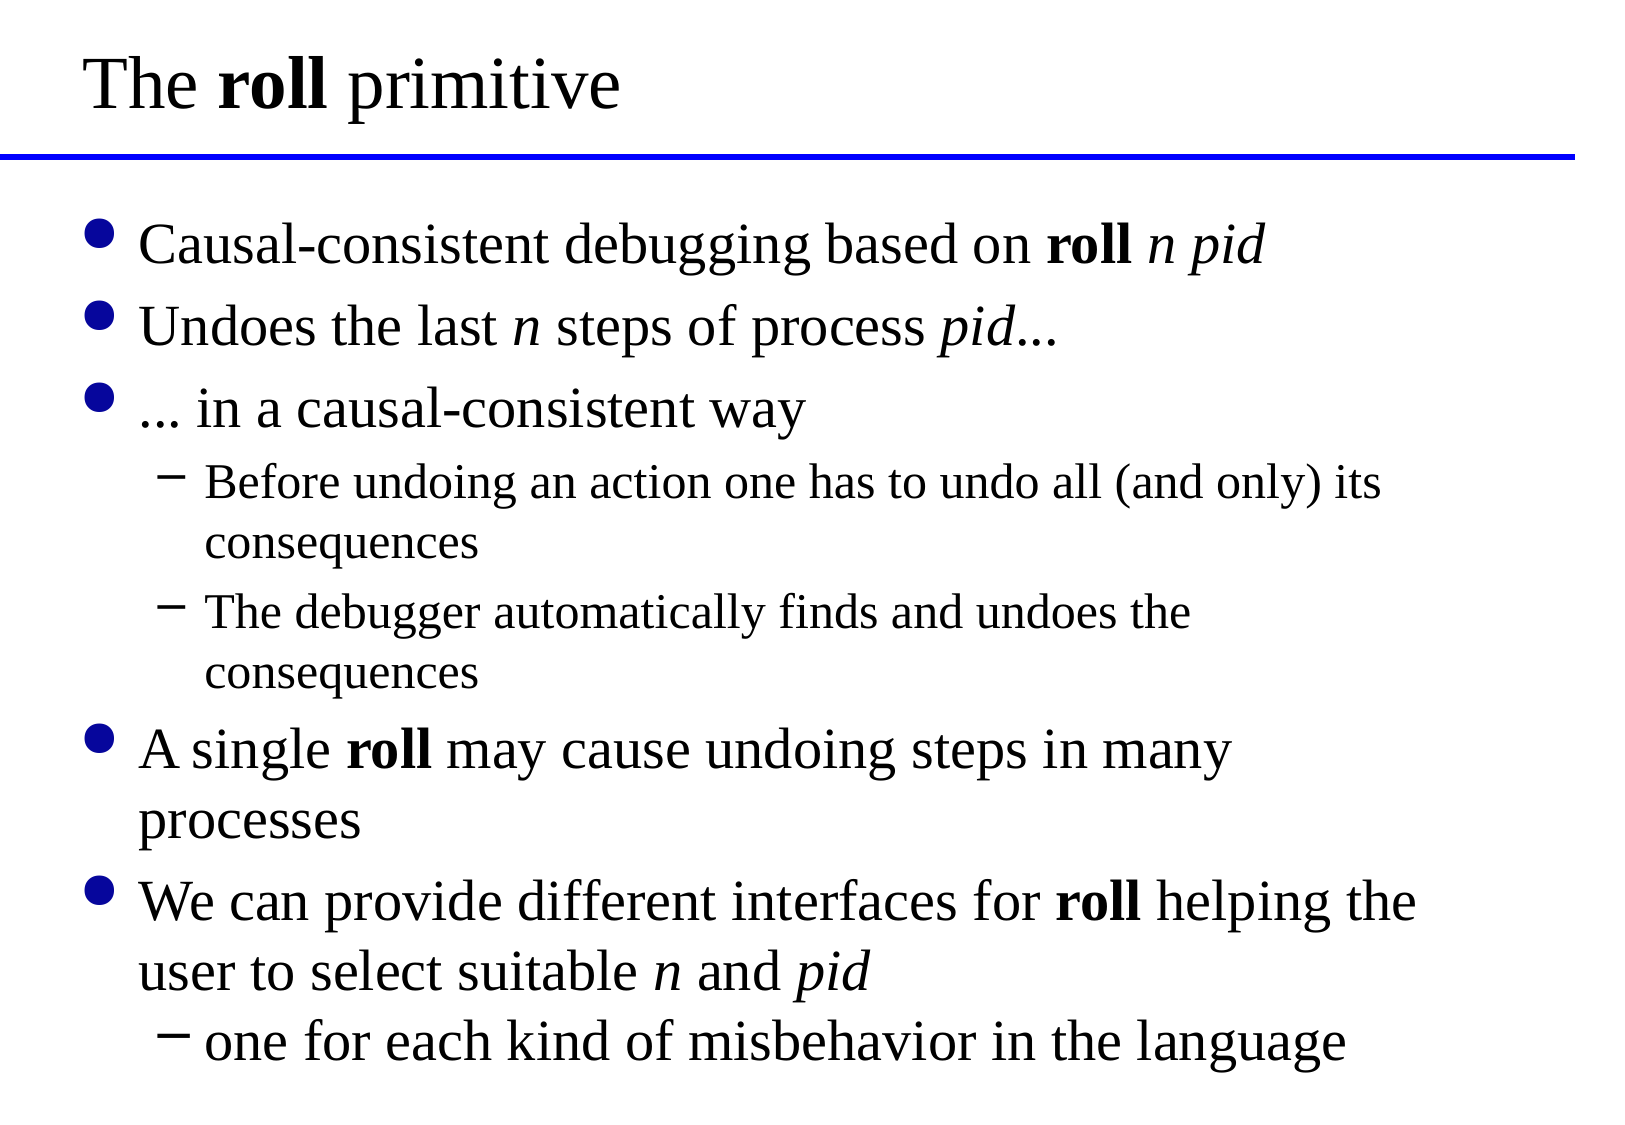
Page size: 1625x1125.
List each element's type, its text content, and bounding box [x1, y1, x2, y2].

list Causal-consistent debugging based on roll n pid Undoes the last n steps of process pid... ... in a causal-consistent way Before undoing an action one has to undo all (and only) its consequences The debugger automatically finds and undoes the consequences A single roll may cause undoing steps in many processes We can provide different interfaces for roll helping the user to select suitable n and pid one for each kind of misbehavior in the language [67, 198, 1478, 1061]
title The roll primitive [67, 27, 1544, 131]
